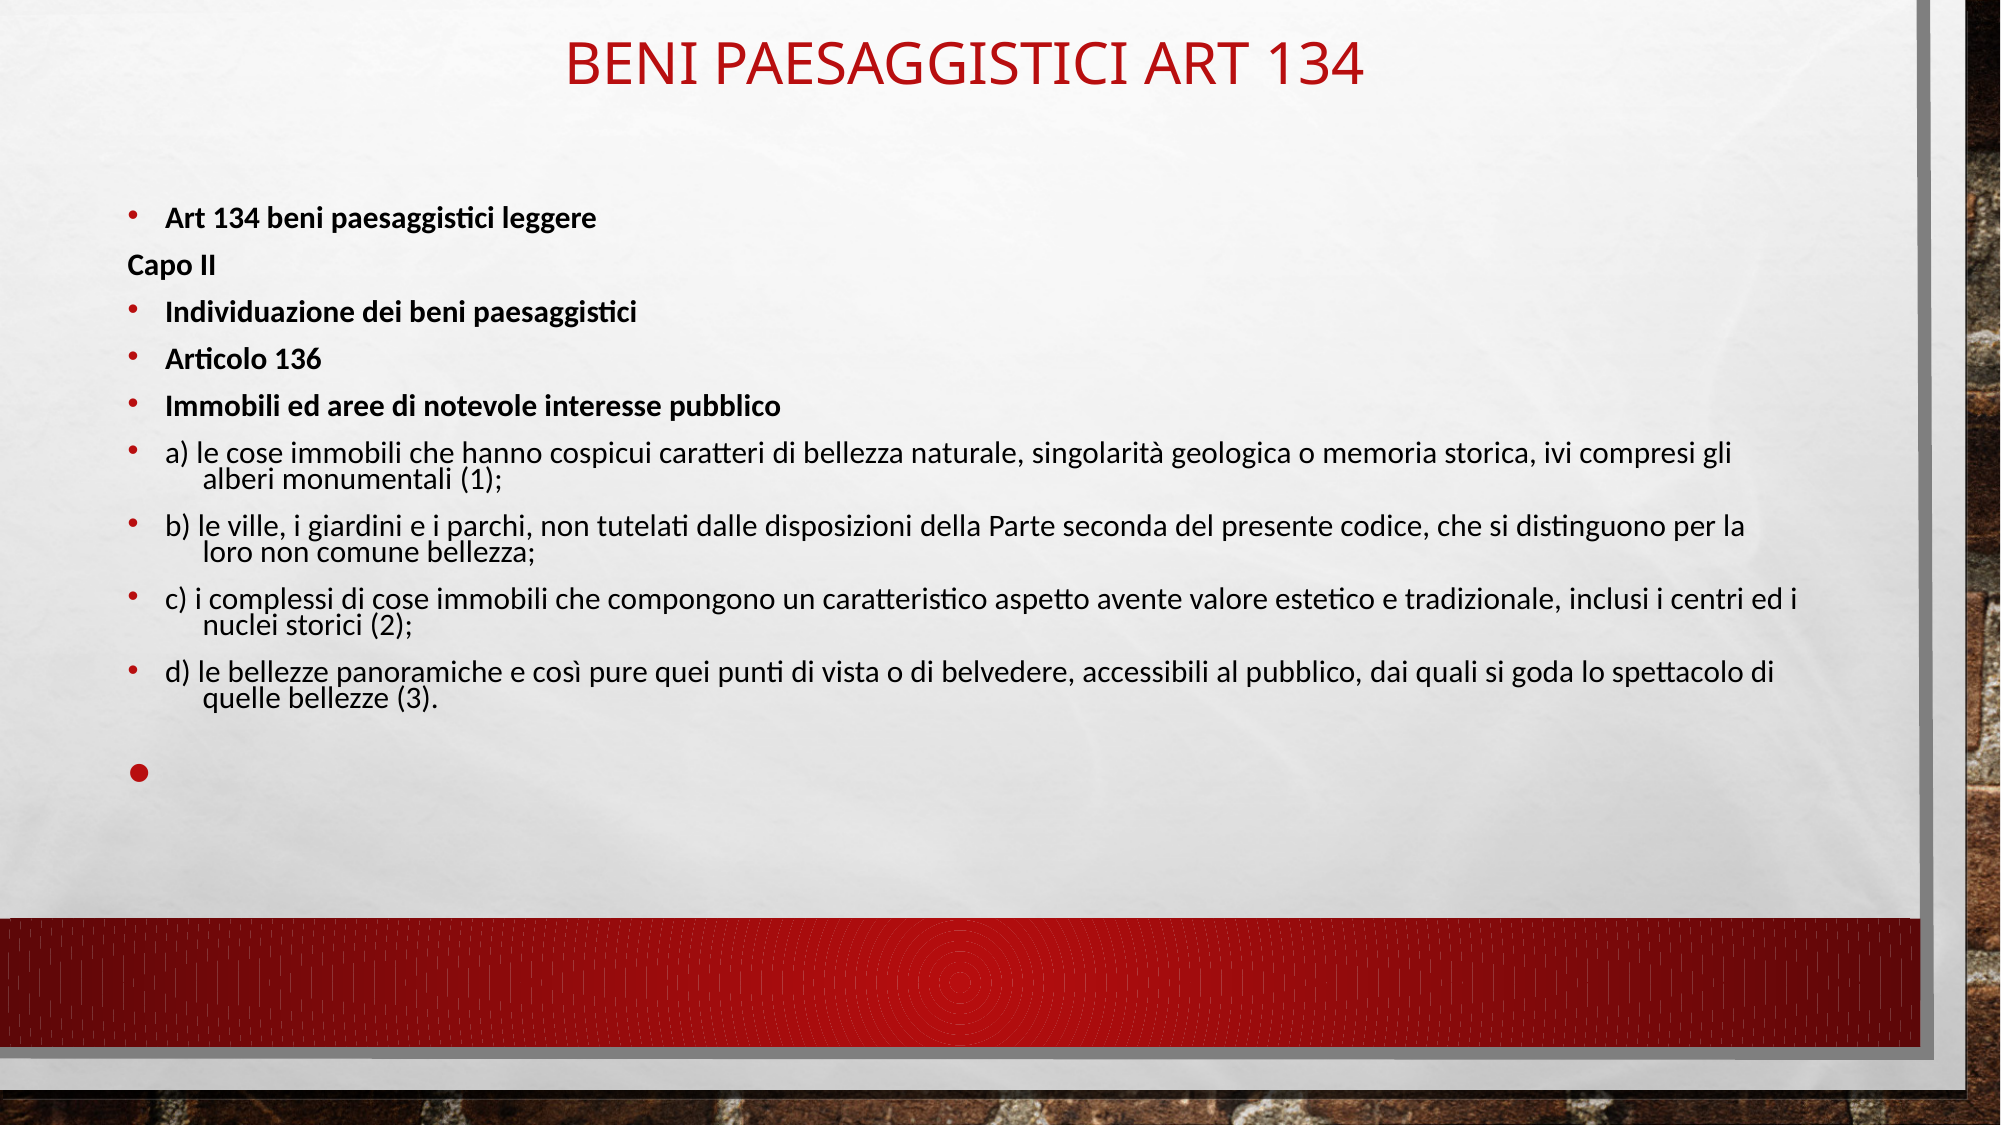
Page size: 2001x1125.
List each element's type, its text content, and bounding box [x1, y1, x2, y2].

title Beni paesaggistici art 134 [112, 20, 1819, 111]
list Art 134 beni paesaggistici leggere Capo II Individuazione dei beni paesaggistici Articolo 136 Immobili ed aree di notevole interesse pubblico a) le cose immobili che hanno cospicui caratteri di bellezza naturale, singolarità geologica o memoria storica, ivi compresi gli alberi monumentali (1); b) le ville, i giardini e i parchi, non tutelati dalle disposizioni della Parte seconda del presente codice, che si distinguono per la loro non comune bellezza; c) i complessi di cose immobili che compongono un caratteristico aspetto avente valore estetico e tradizionale, inclusi i centri ed i nuclei storici (2); d) le bellezze panoramiche e così pure quei punti di vista o di belvedere, accessibili al pubblico, dai quali si goda lo spettacolo di quelle bellezze (3). [112, 135, 1818, 882]
